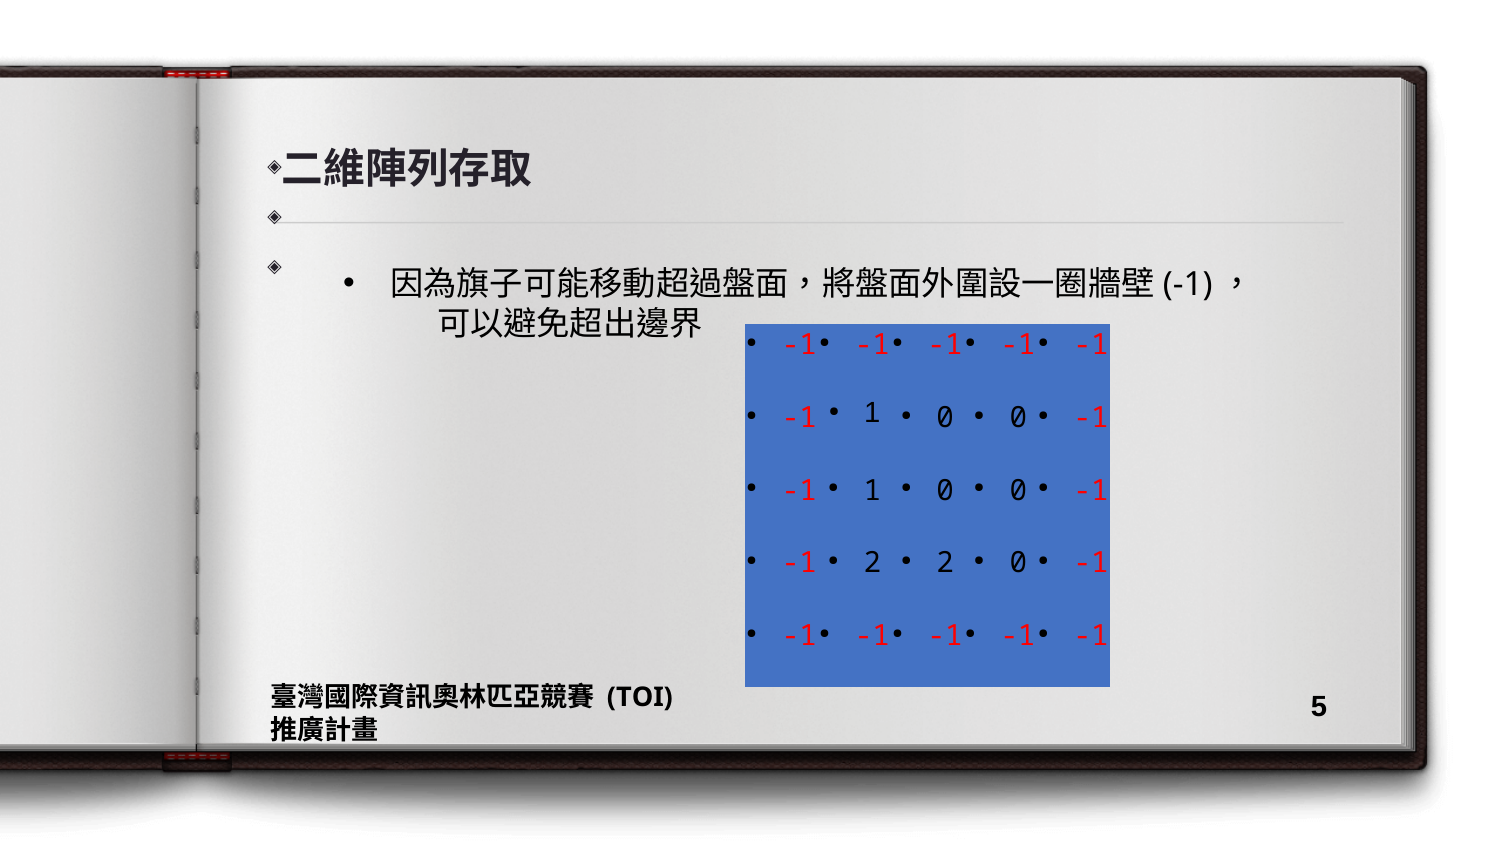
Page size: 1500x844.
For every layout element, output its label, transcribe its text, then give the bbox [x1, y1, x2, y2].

table_cell -1 [745, 396, 818, 469]
table_header -1 [818, 324, 891, 396]
table_cell -1 [1037, 614, 1110, 687]
table_cell -1 [745, 469, 818, 542]
table_cell -1 [964, 614, 1037, 687]
table_cell -1 [891, 614, 964, 687]
table_cell 0 [891, 396, 964, 469]
text_box 二維陣列存取 [252, 126, 746, 216]
table_cell 1 [818, 469, 891, 542]
table_cell -1 [745, 542, 818, 614]
table_header -1 [745, 324, 818, 396]
table_cell 0 [964, 469, 1037, 542]
table_cell -1 [1037, 469, 1110, 542]
table_cell 0 [964, 542, 1037, 614]
text_box 因為旗子可能移動超過盤面，將盤面外圍設一圈牆壁(-1)，可以避免超出邊界 [328, 255, 1273, 628]
table_header -1 [964, 324, 1037, 396]
table_cell -1 [1037, 542, 1110, 614]
table_cell 0 [891, 469, 964, 542]
table_cell -1 [1037, 396, 1110, 469]
table_cell 2 [818, 542, 891, 614]
table_cell 1 [818, 396, 891, 469]
table_cell -1 [745, 614, 818, 687]
table_cell 0 [964, 396, 1037, 469]
table_header -1 [1037, 324, 1110, 396]
text_box [1295, 672, 1386, 737]
table_header -1 [891, 324, 964, 396]
table_cell 2 [891, 542, 964, 614]
table_cell -1 [818, 614, 891, 687]
